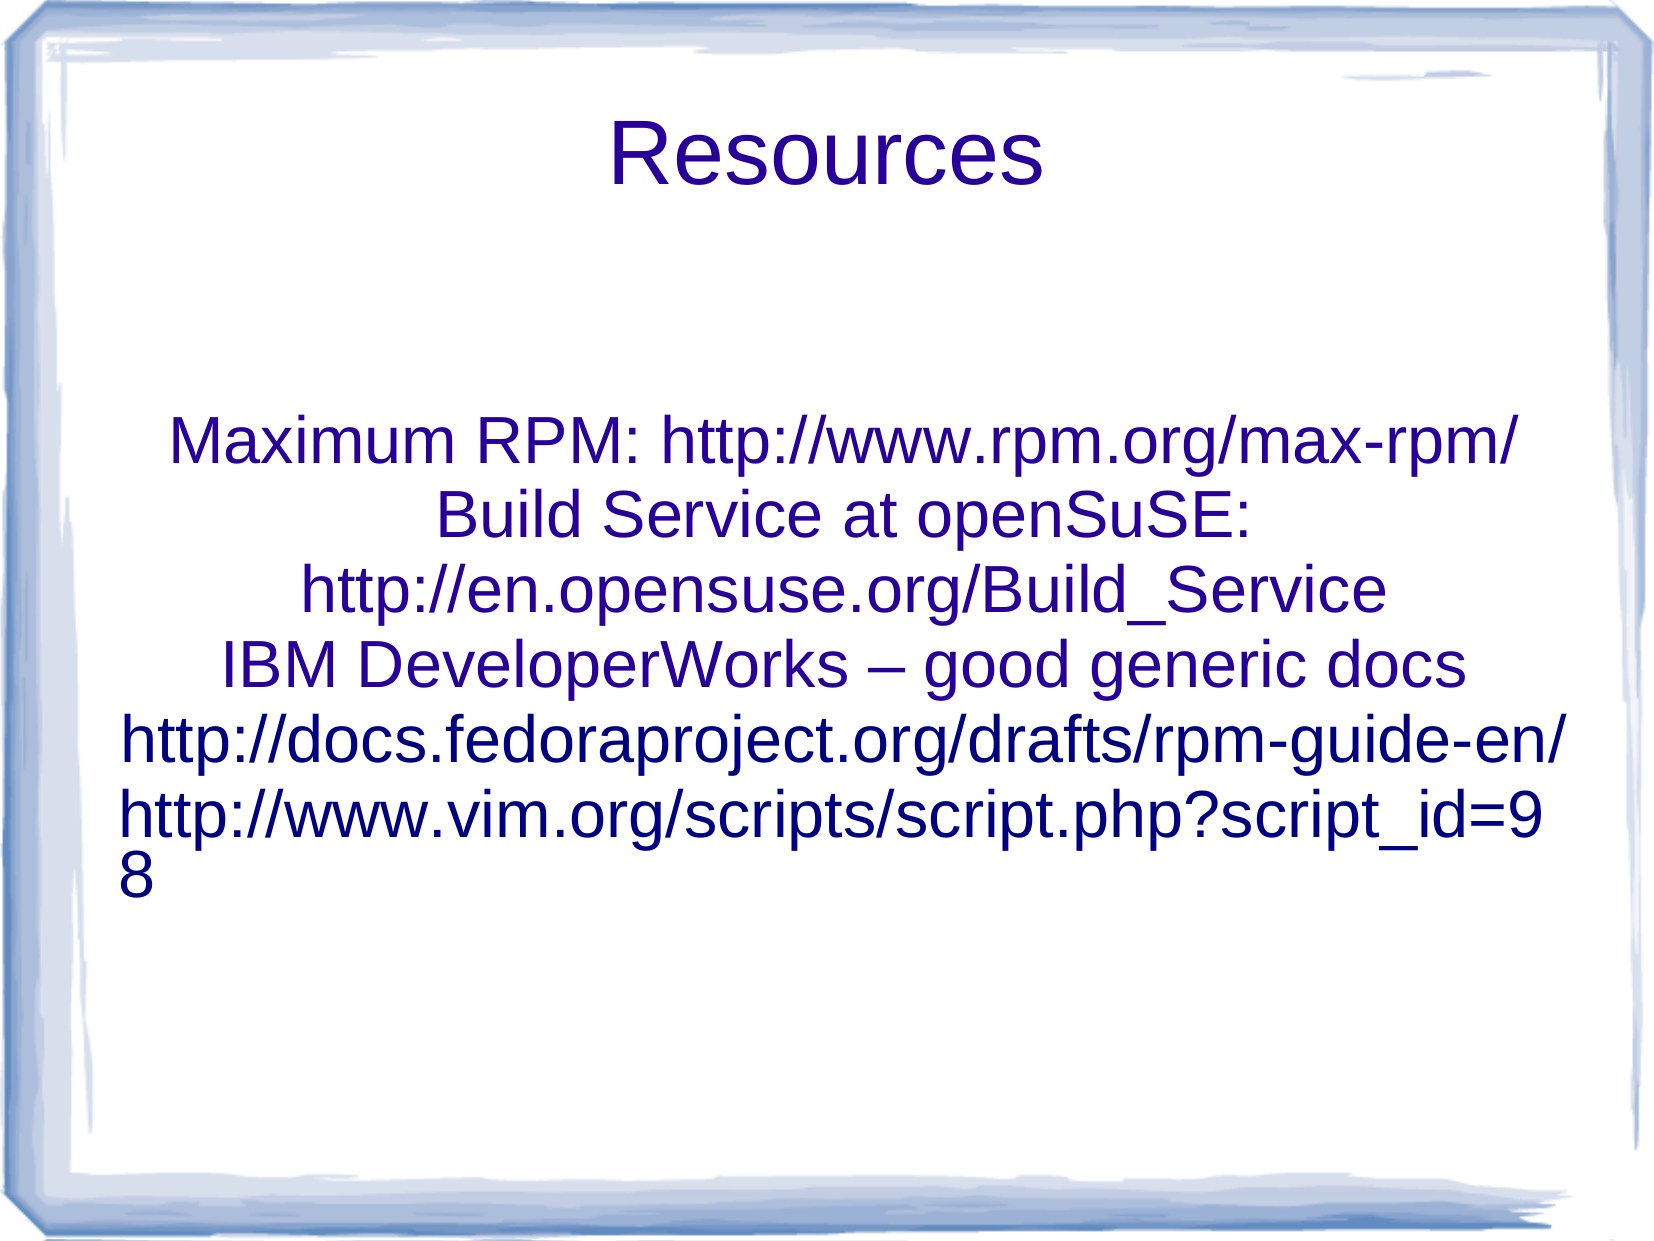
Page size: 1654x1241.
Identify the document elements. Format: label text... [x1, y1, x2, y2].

title Resources [82, 56, 1571, 250]
subtitle Maximum RPM: http://www.rpm.org/max-rpm/ Build Service at openSuSE: http://en.opensuse.org/Build_Service IBM DeveloperWorks – good generic docs http://docs.fedoraproject.org/drafts/rpm-guide-en/ http://www.vim.org/scripts/script.php?script_id=98 [118, 332, 1571, 997]
picture [0, 0, 1654, 1241]
